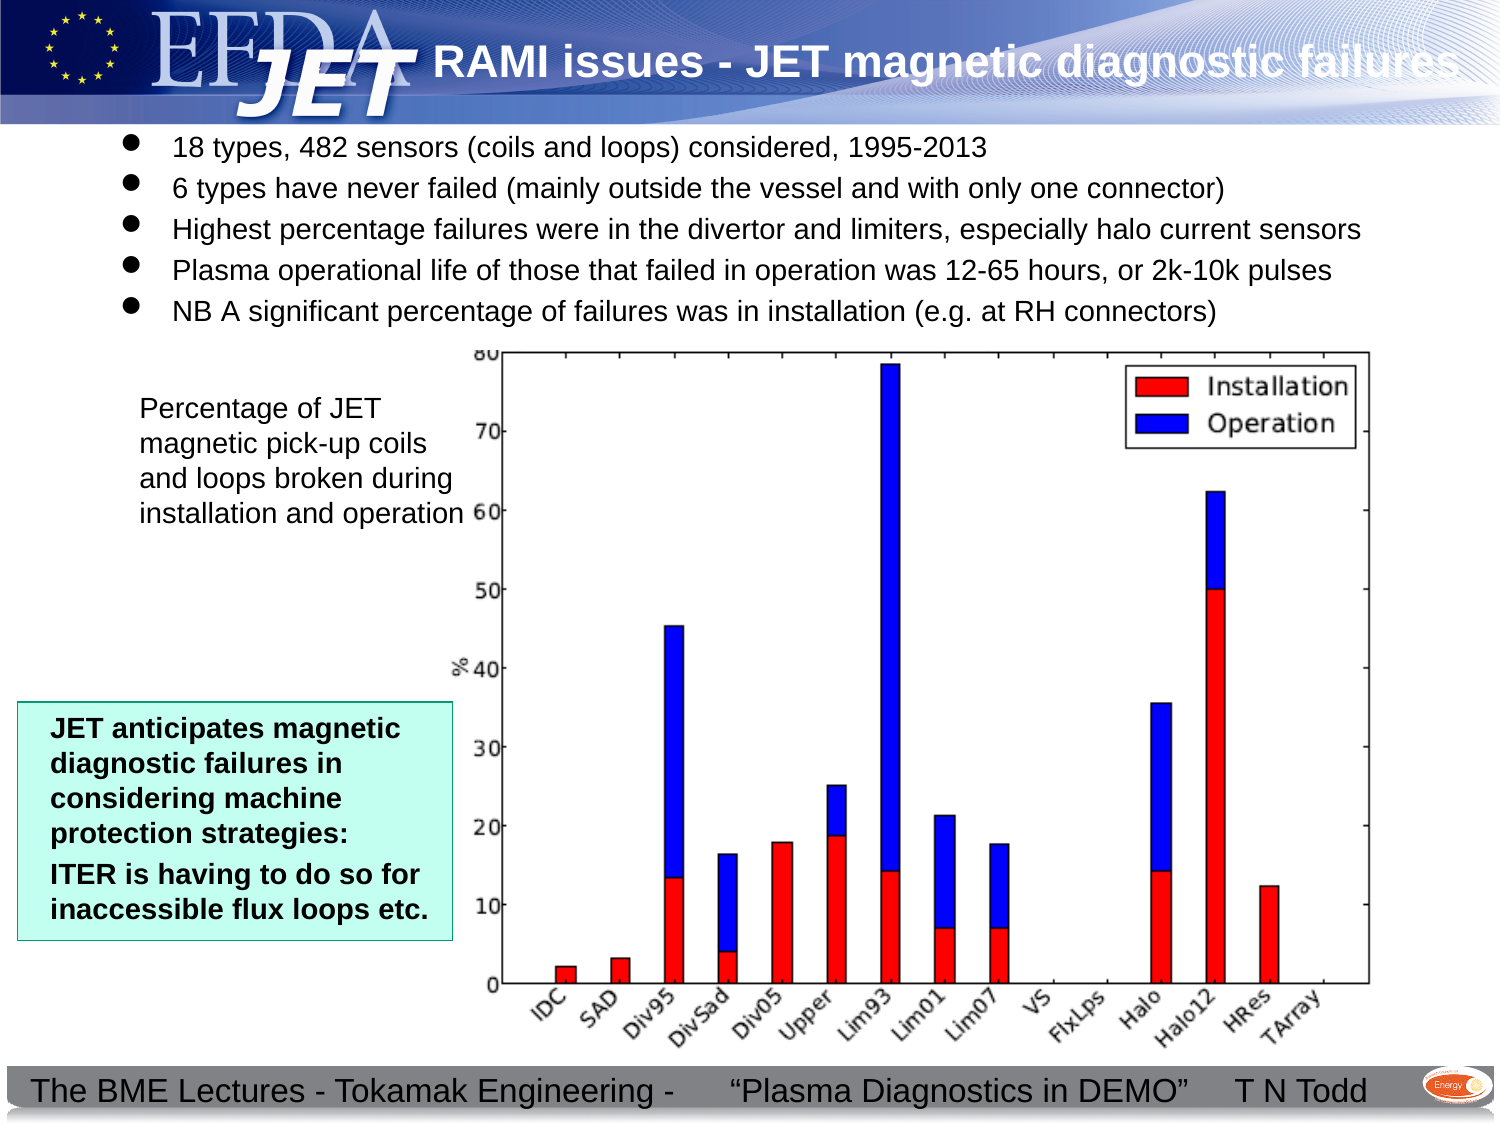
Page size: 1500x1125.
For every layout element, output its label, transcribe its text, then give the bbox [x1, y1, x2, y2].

text_box RAMI issues - JET magnetic diagnostic failures [417, 23, 1477, 95]
picture [7, 1066, 1494, 1125]
text_box JET anticipates magnetic diagnostic failures in considering machine protection strategies: ITER is having to do so for inaccessible flux loops etc. [17, 701, 453, 941]
picture [433, 350, 1392, 1054]
text_box 18 types, 482 sensors (coils and loops) considered, 1995-2013 6 types have never failed (mainly outside the vessel and with only one connector) Highest percentage failures were in the divertor and limiters, especially halo current sensors Plasma operational life of those that failed in operation was 12-65 hours, or 2k-10k pulses NB A significant percentage of failures was in installation (e.g. at RH connectors) [88, 125, 1424, 386]
text_box Percentage of JET magnetic pick-up coils and loops broken during installation and operation [107, 382, 497, 541]
picture [0, 0, 1500, 125]
